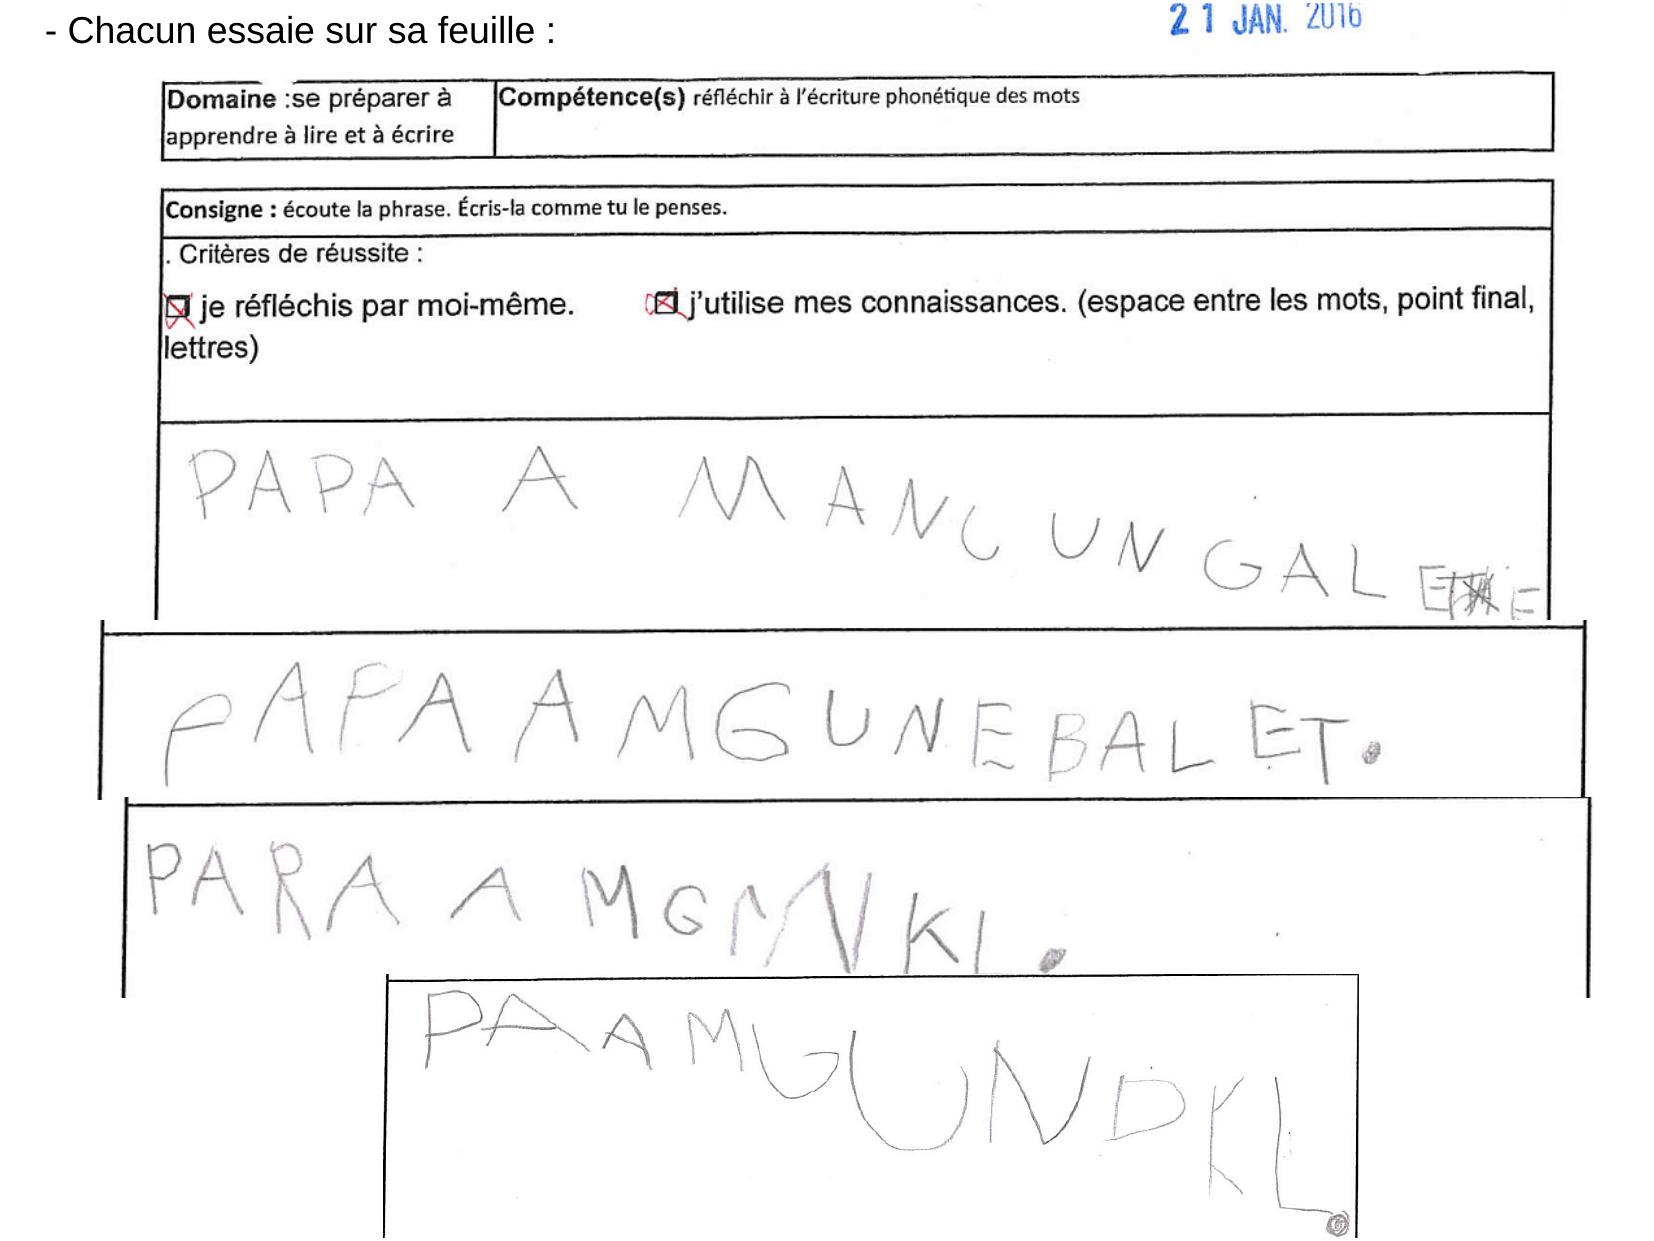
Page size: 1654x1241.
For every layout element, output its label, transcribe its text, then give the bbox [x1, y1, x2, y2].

picture [88, 3, 1595, 1238]
text_box - Chacun essaie sur sa feuille : [30, 2, 680, 60]
